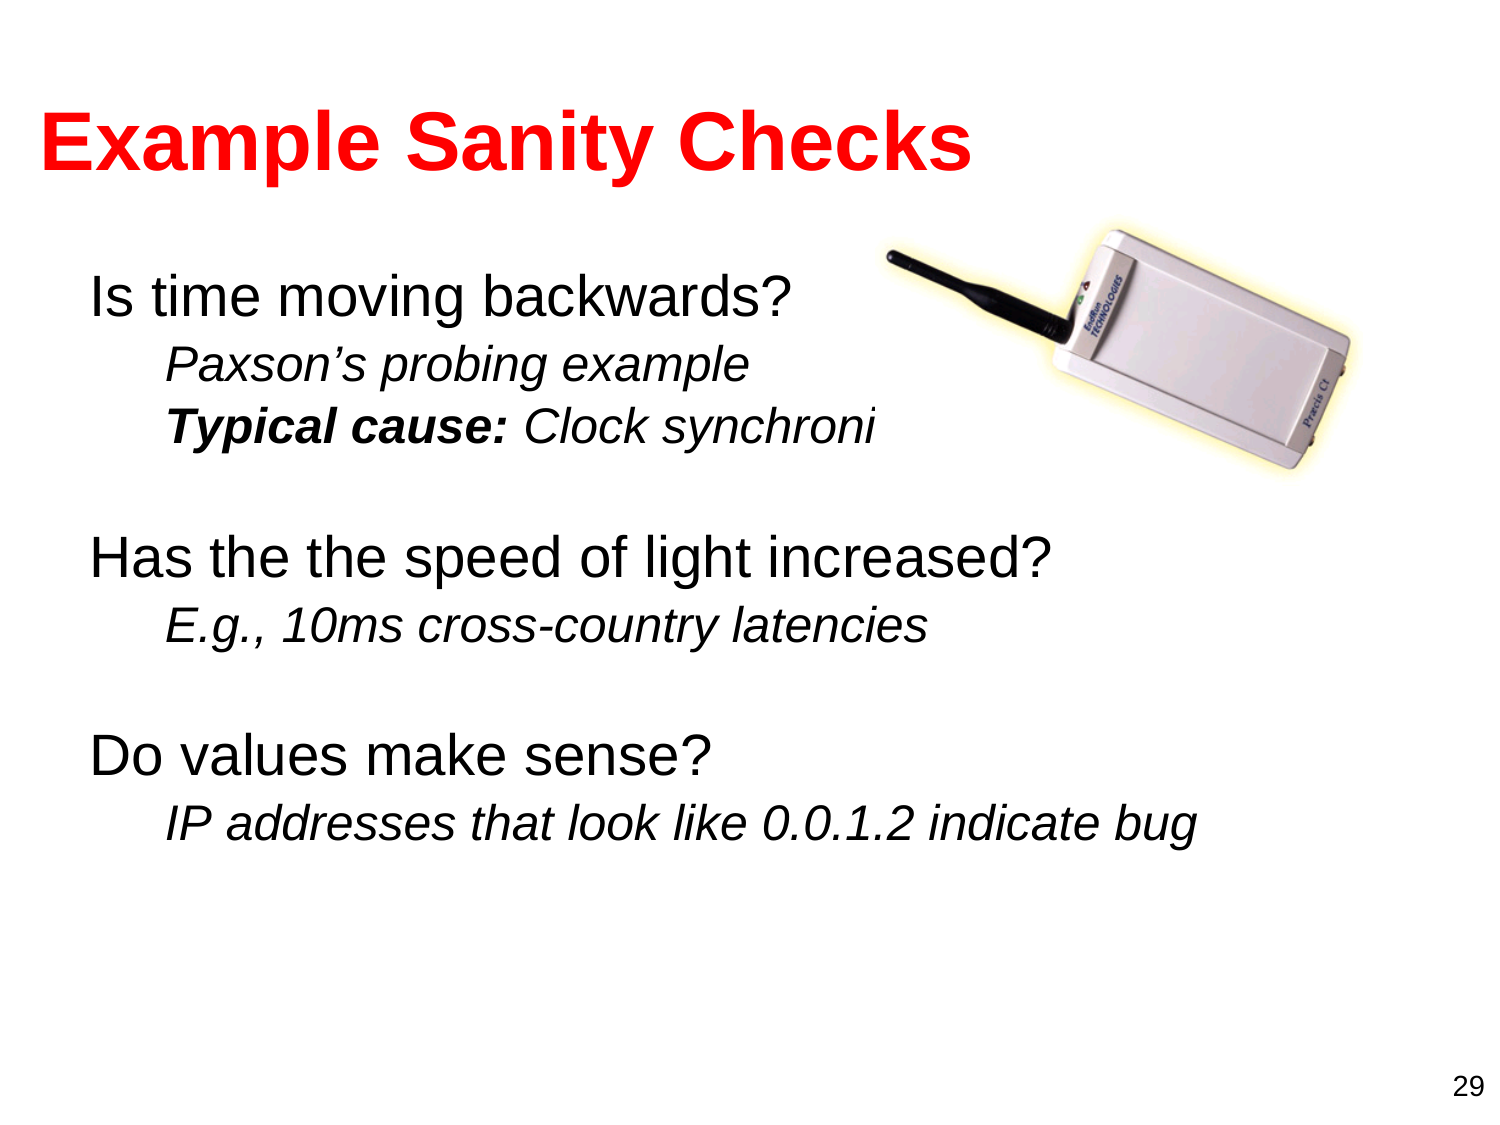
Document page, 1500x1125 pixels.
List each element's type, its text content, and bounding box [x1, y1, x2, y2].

list Is time moving backwards? Paxson’s probing example Typical cause: Clock synchronization issues Has the the speed of light increased? E.g., 10ms cross-country latencies Do values make sense? IP addresses that look like 0.0.1.2 indicate bug [75, 262, 1426, 1006]
picture [875, 214, 1363, 486]
title Example Sanity Checks [24, 47, 1463, 236]
